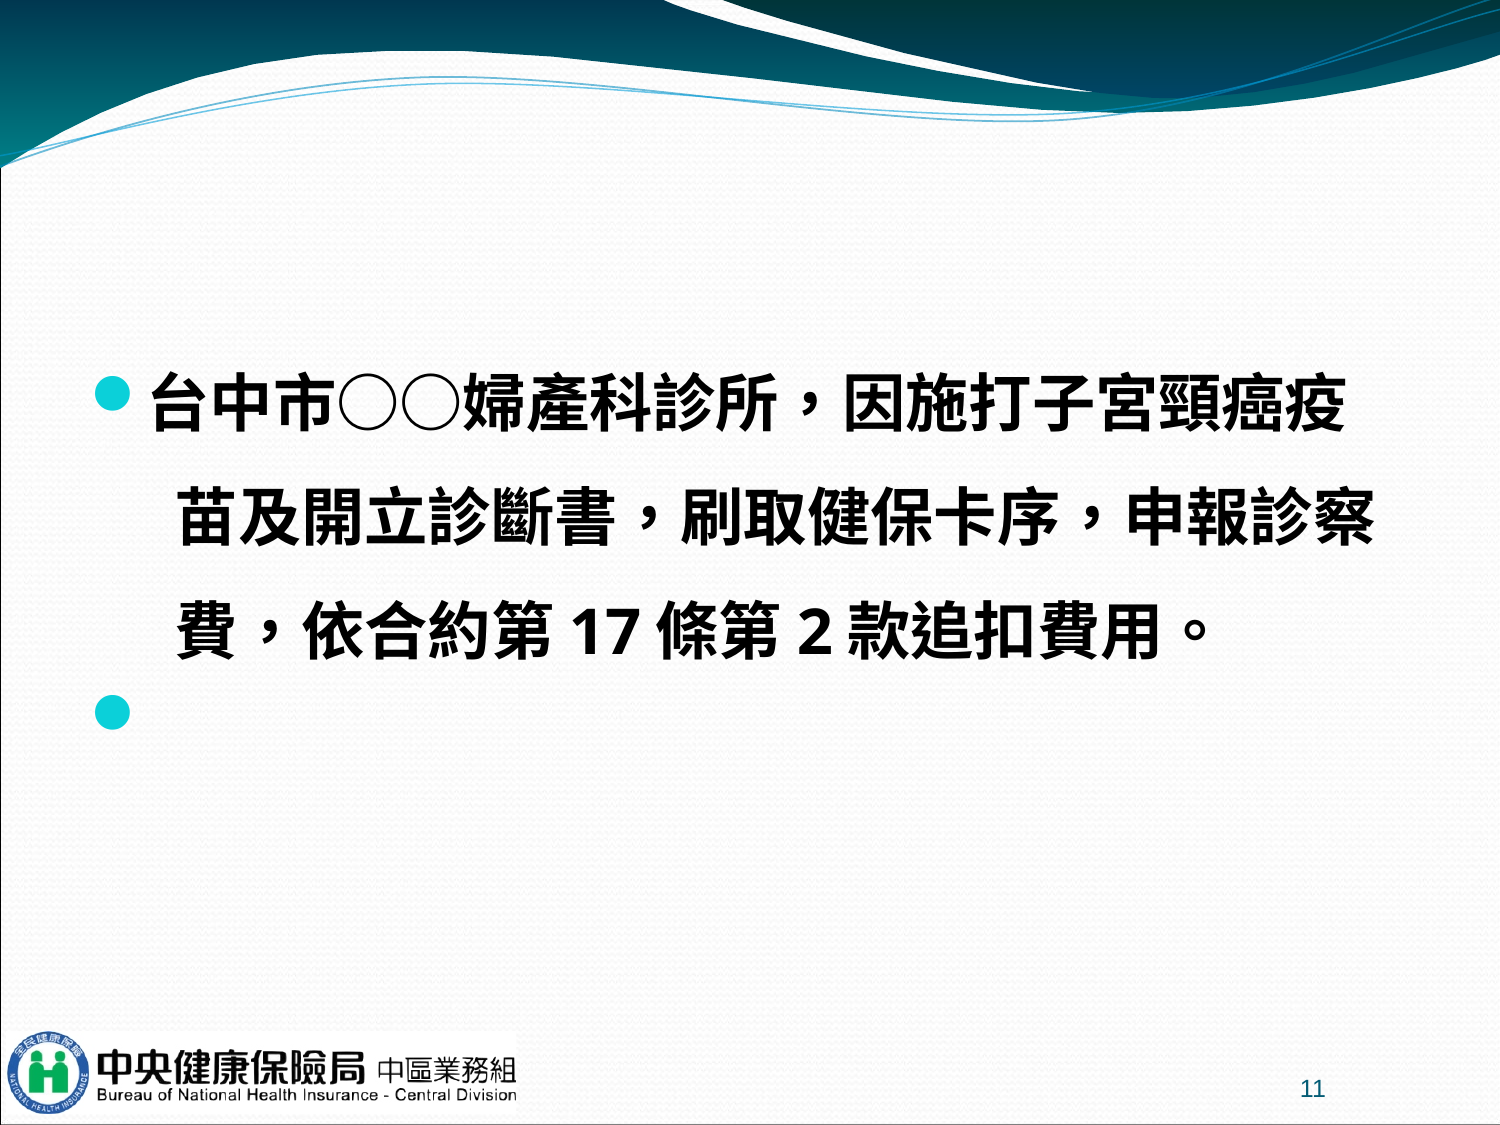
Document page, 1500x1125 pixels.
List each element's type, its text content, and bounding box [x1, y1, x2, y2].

text_box [1299, 1042, 1426, 1103]
list 台中市○○婦產科診所，因施打子宮頸癌疫苗及開立診斷書，刷取健保卡序，申報診察費，依合約第17條第2款追扣費用。 [75, 317, 1426, 681]
